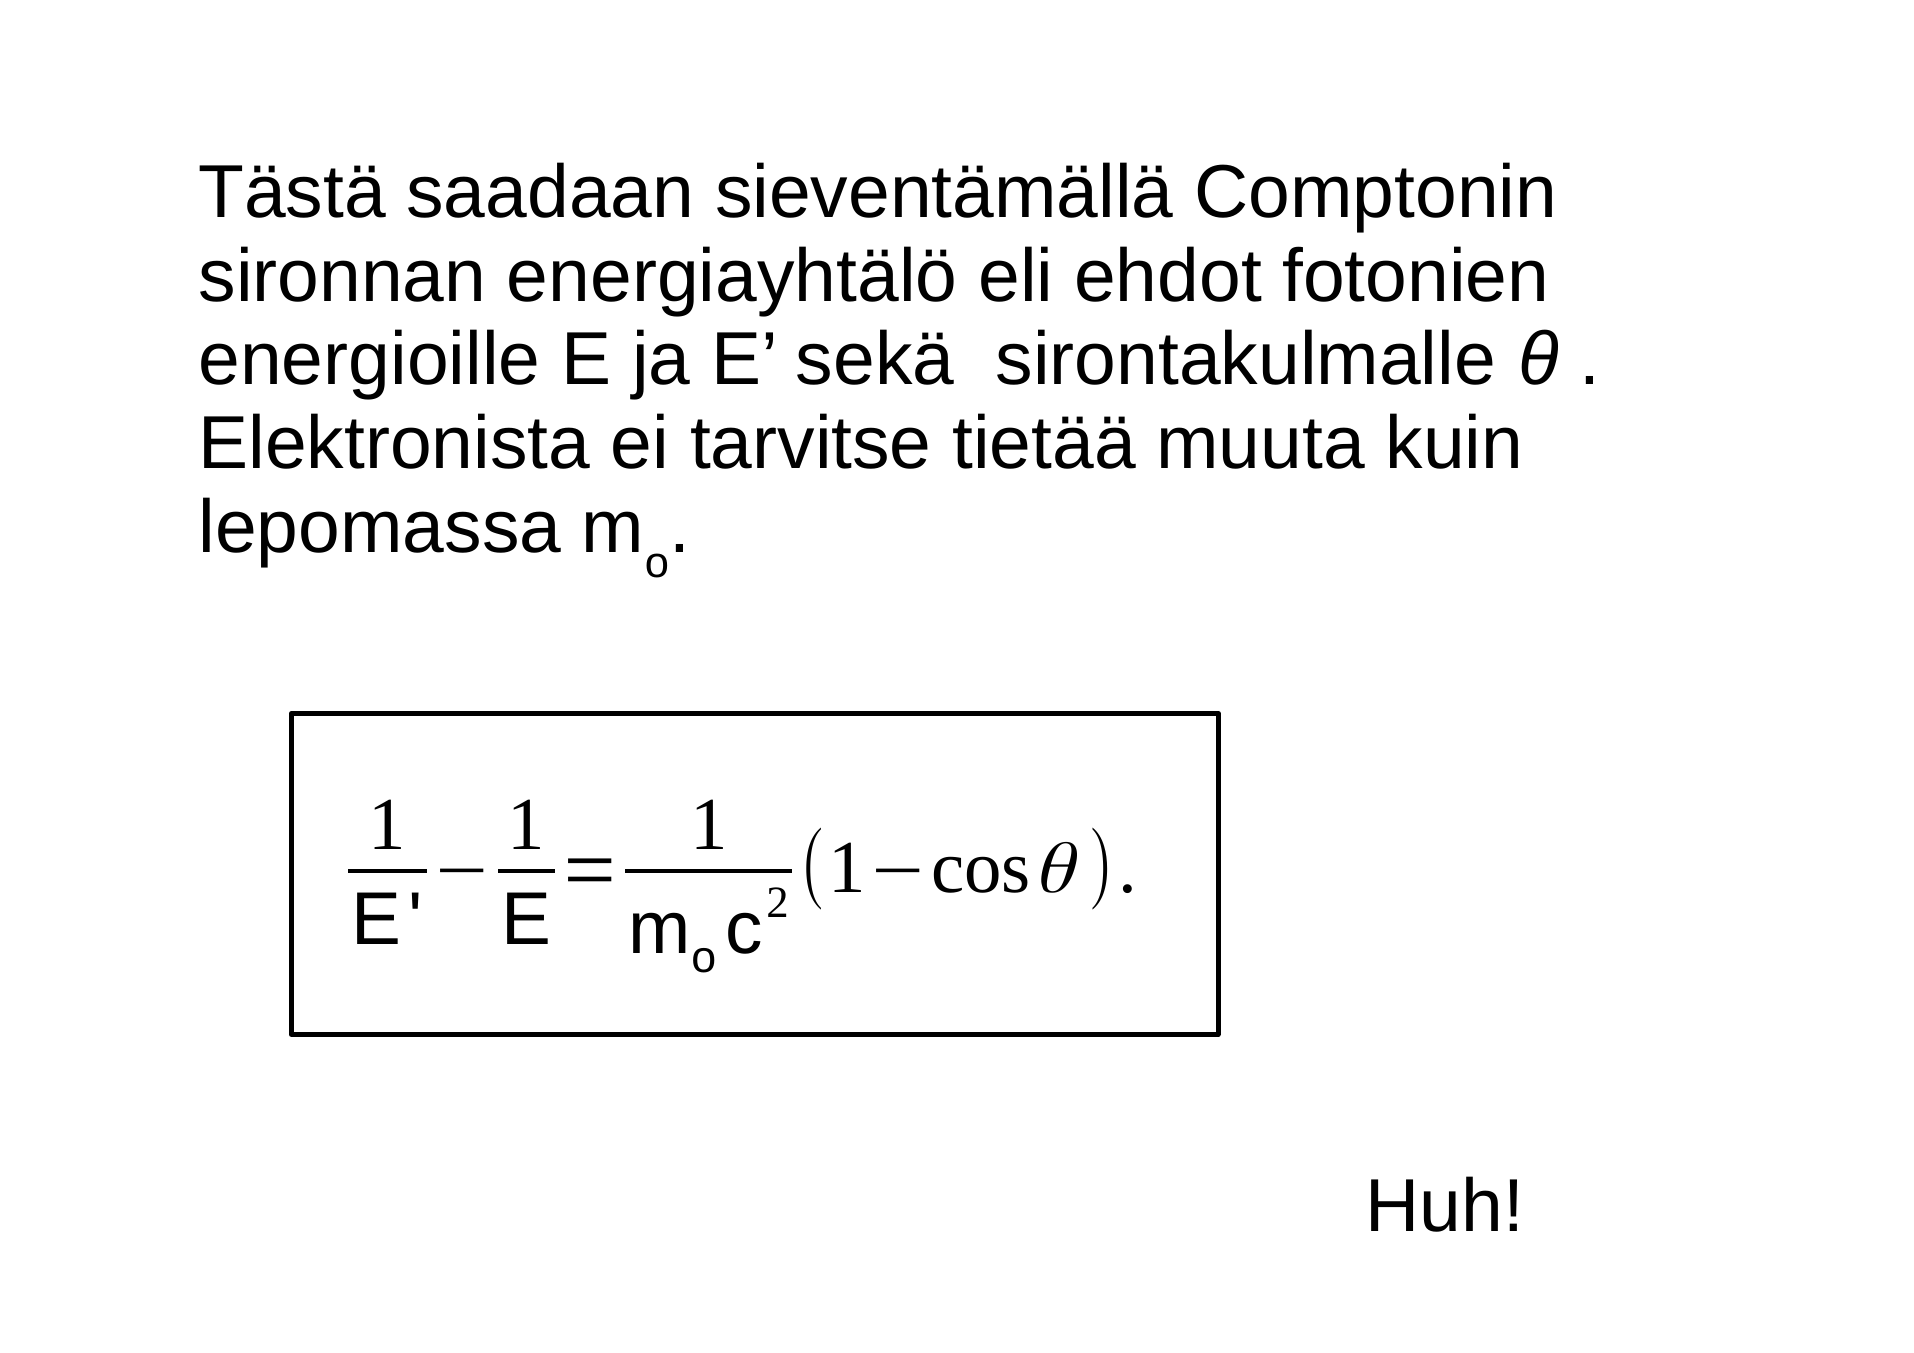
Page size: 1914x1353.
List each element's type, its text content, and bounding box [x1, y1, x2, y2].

text_box Huh! [1350, 1156, 1539, 1256]
text_box Tästä saadaan sieventämällä Comptonin sironnan energiayhtälö eli ehdot fotonien energioille E ja E’ sekä sirontakulmalle θ . Elektronista ei tarvitse tietää muuta kuin lepomassa mo. [183, 141, 1791, 595]
text_box [291, 713, 1219, 1035]
